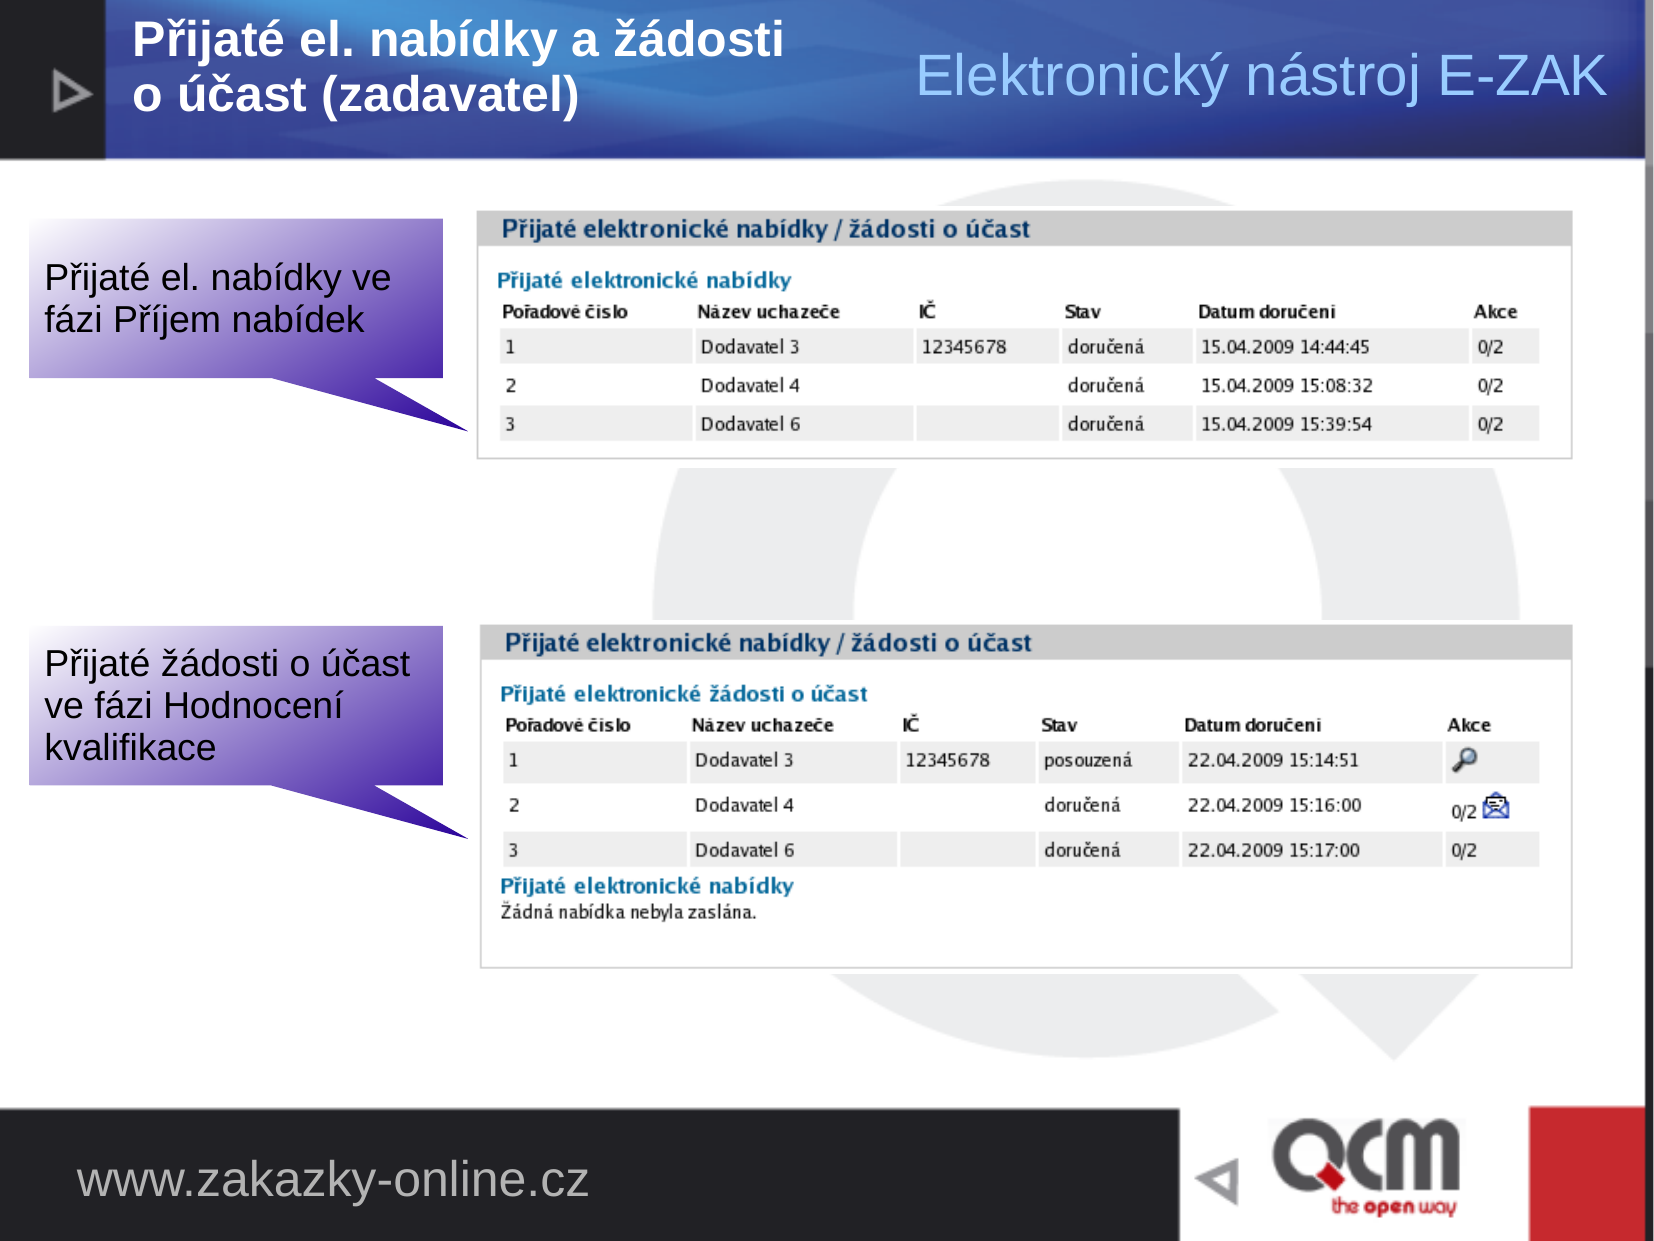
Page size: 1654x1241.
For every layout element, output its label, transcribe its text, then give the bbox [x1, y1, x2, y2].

text_box Přijaté el. nabídky ve fázi Příjem nabídek [29, 218, 469, 432]
picture [0, 0, 1654, 1241]
text_box Přijaté žádosti o účast ve fázi Hodnocení kvalifikace [29, 625, 469, 840]
text_box Přijaté el. nabídky a žádosti o účast (zadavatel) [118, 3, 827, 130]
